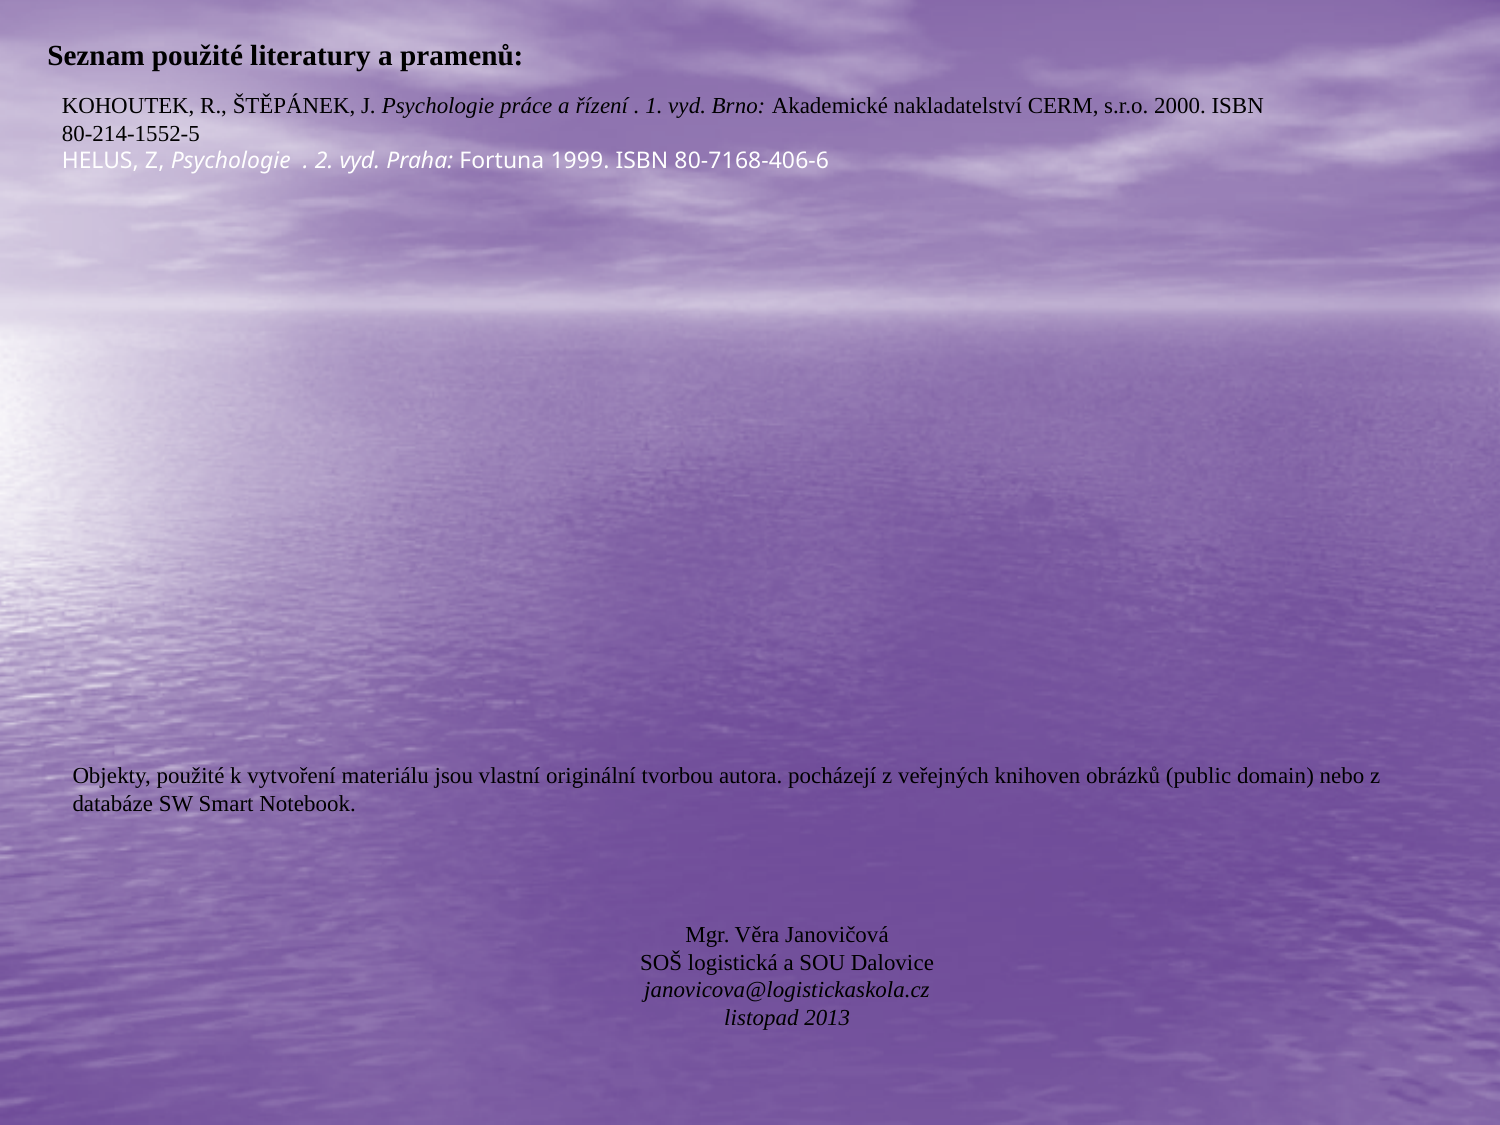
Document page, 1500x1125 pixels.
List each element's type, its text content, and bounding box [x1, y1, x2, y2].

text_box Mgr. Věra Janovičová SOŠ logistická a SOU Dalovice janovicova@logistickaskola.cz listopad 2013 [494, 913, 1080, 1039]
text_box Seznam použité literatury a pramenů: [33, 29, 762, 79]
text_box KOHOUTEK, R., ŠTĚPÁNEK, J. Psychologie práce a řízení . 1. vyd. Brno: Akademické nakladatelství CERM, s.r.o. 2000. ISBN 80-214-1552-5 HELUS, Z, Psychologie . 2. vyd. Praha: Fortuna 1999. ISBN 80-7168-406-6 [48, 84, 1310, 237]
text_box Objekty, použité k vytvoření materiálu jsou vlastní originální tvorbou autora. pocházejí z veřejných knihoven obrázků (public domain) nebo z databáze SW Smart Notebook. [58, 753, 1442, 823]
